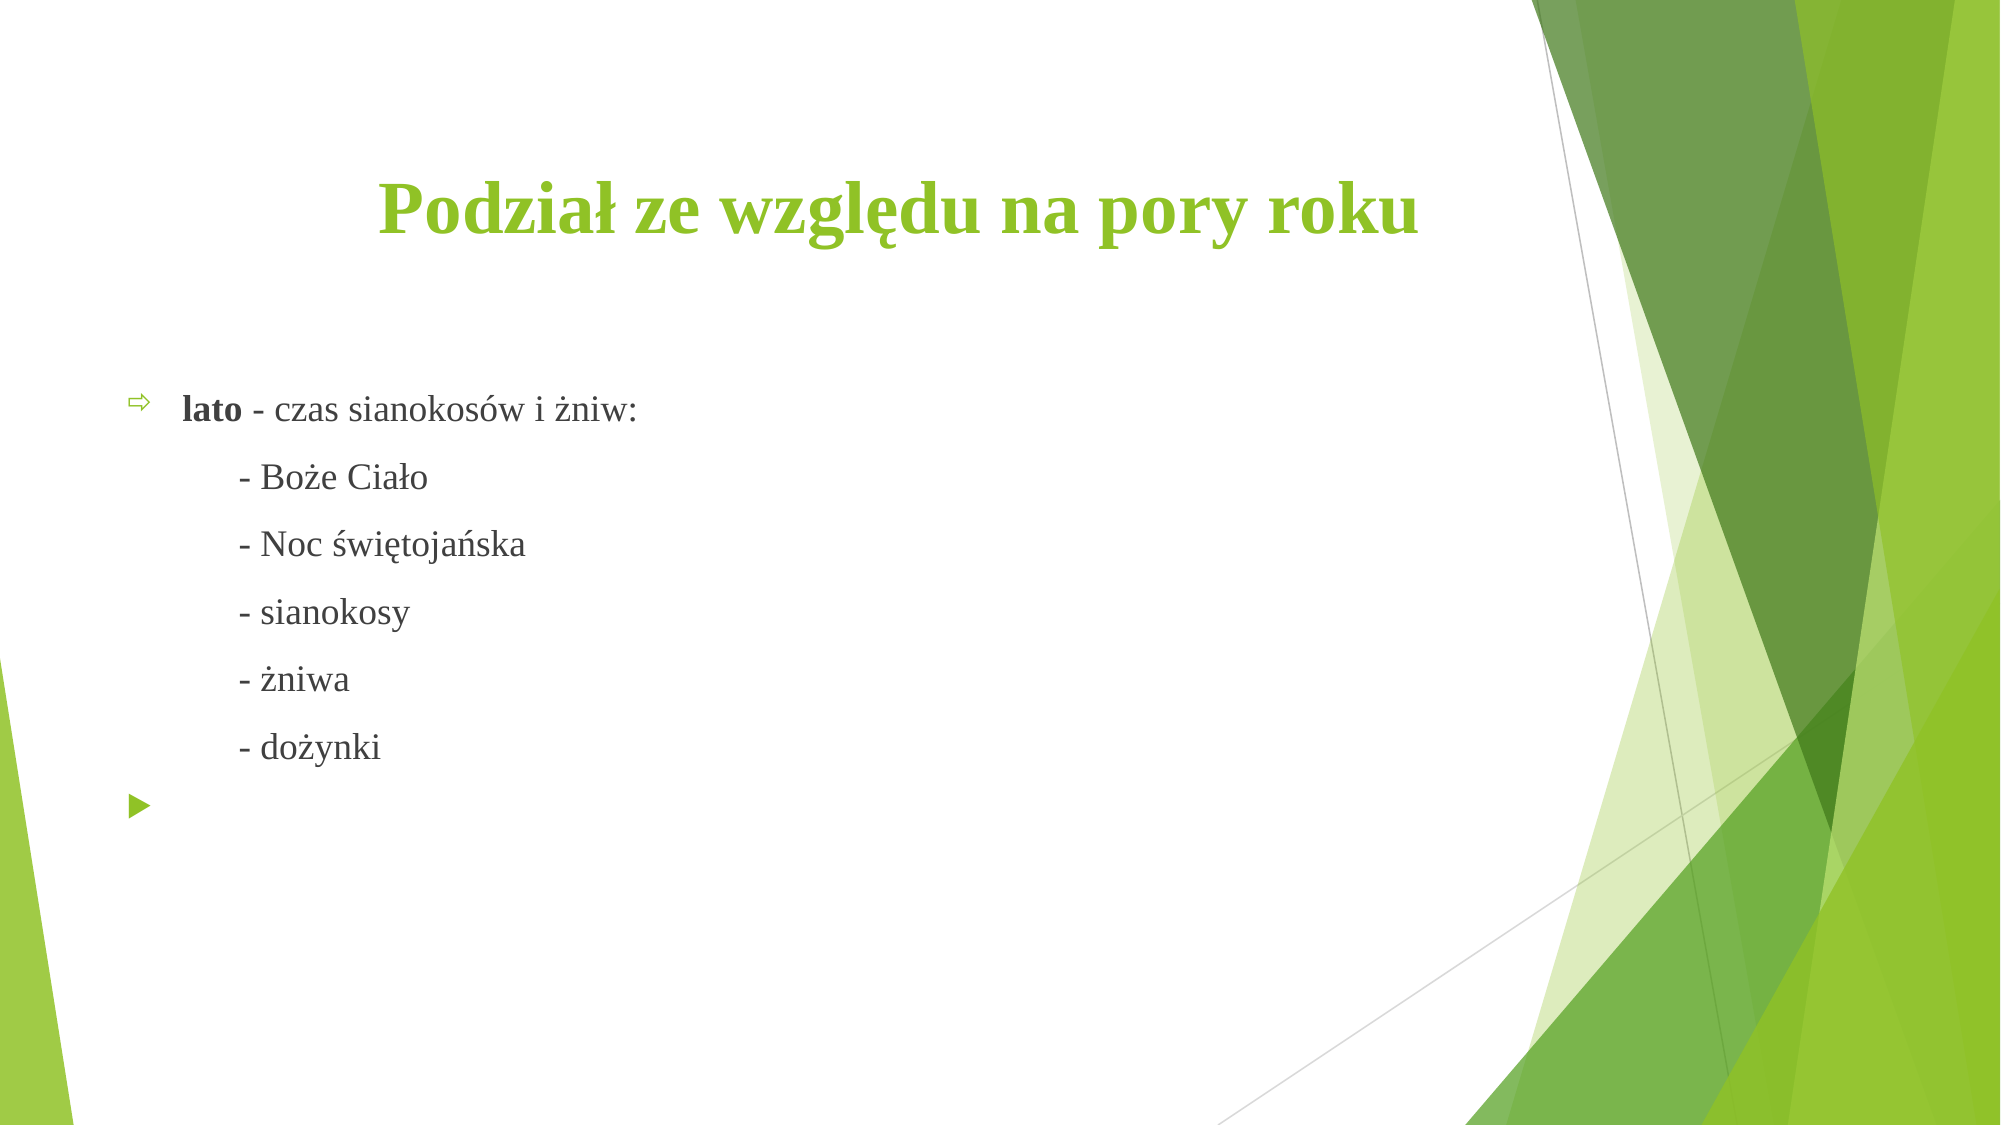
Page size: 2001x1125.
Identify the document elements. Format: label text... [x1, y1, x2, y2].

list lato - czas sianokosów i żniw: - Boże Ciało - Noc świętojańska - sianokosy - żniwa - dożynki [111, 354, 1522, 992]
title Podział ze względu na pory roku [111, 151, 1689, 329]
